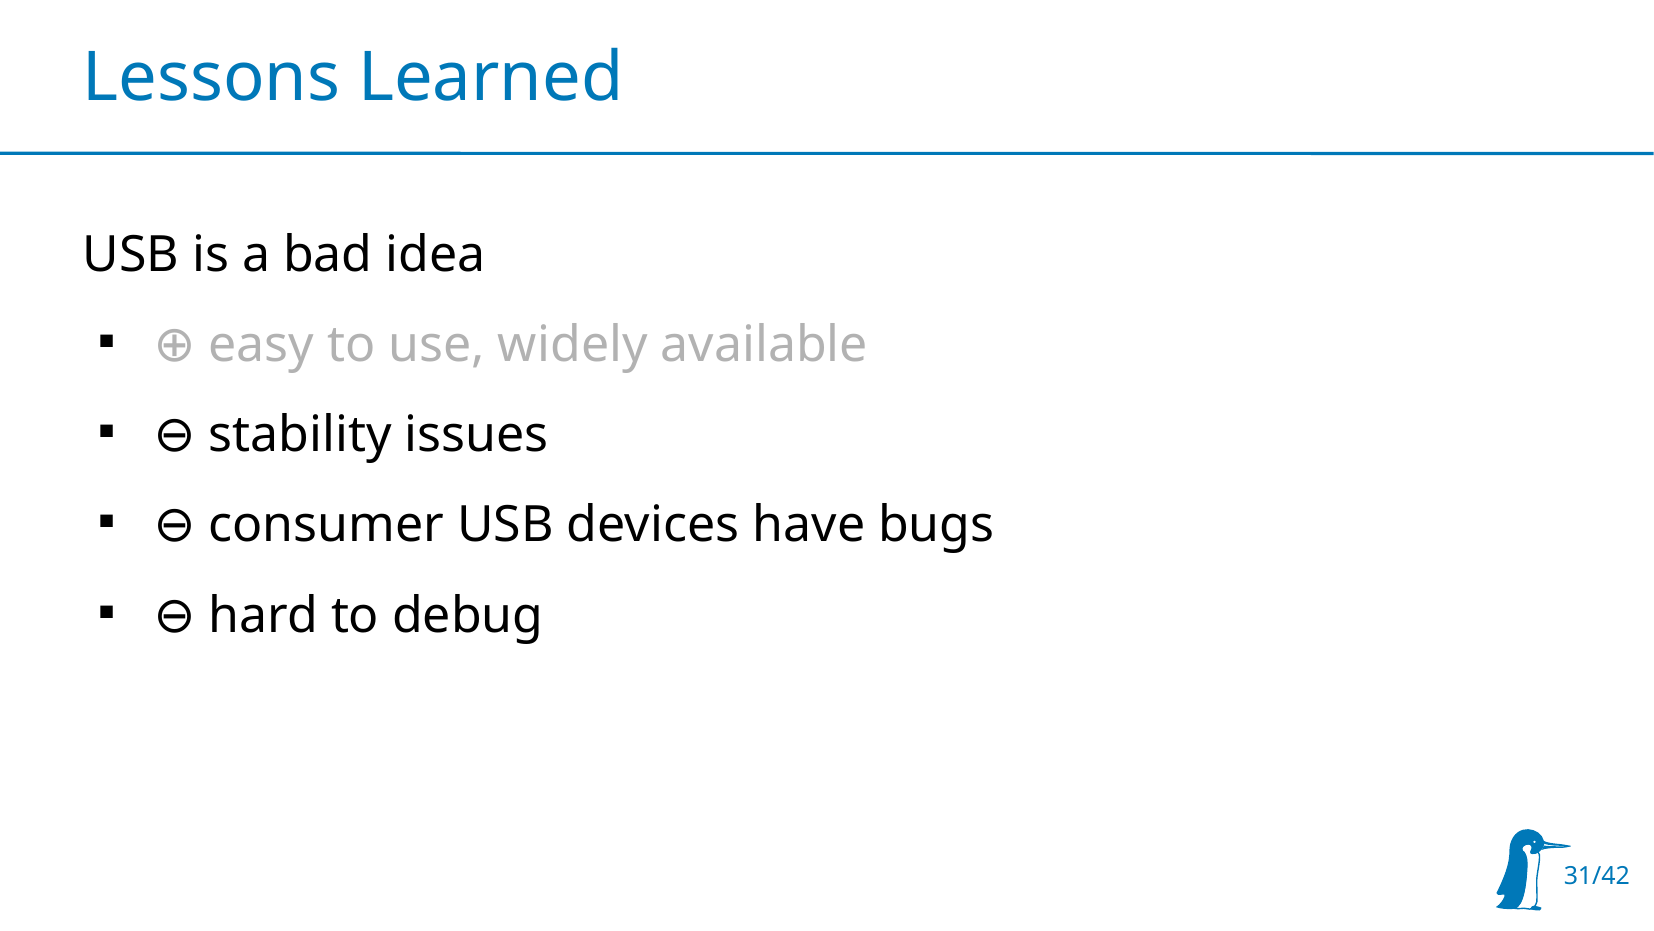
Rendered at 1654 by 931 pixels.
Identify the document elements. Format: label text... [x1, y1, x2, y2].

title Lessons Learned [82, 30, 1571, 121]
list USB is a bad idea ⊕ easy to use, widely available ⊖ stability issues ⊖ consumer USB devices have bugs ⊖ hard to debug [82, 217, 1571, 861]
